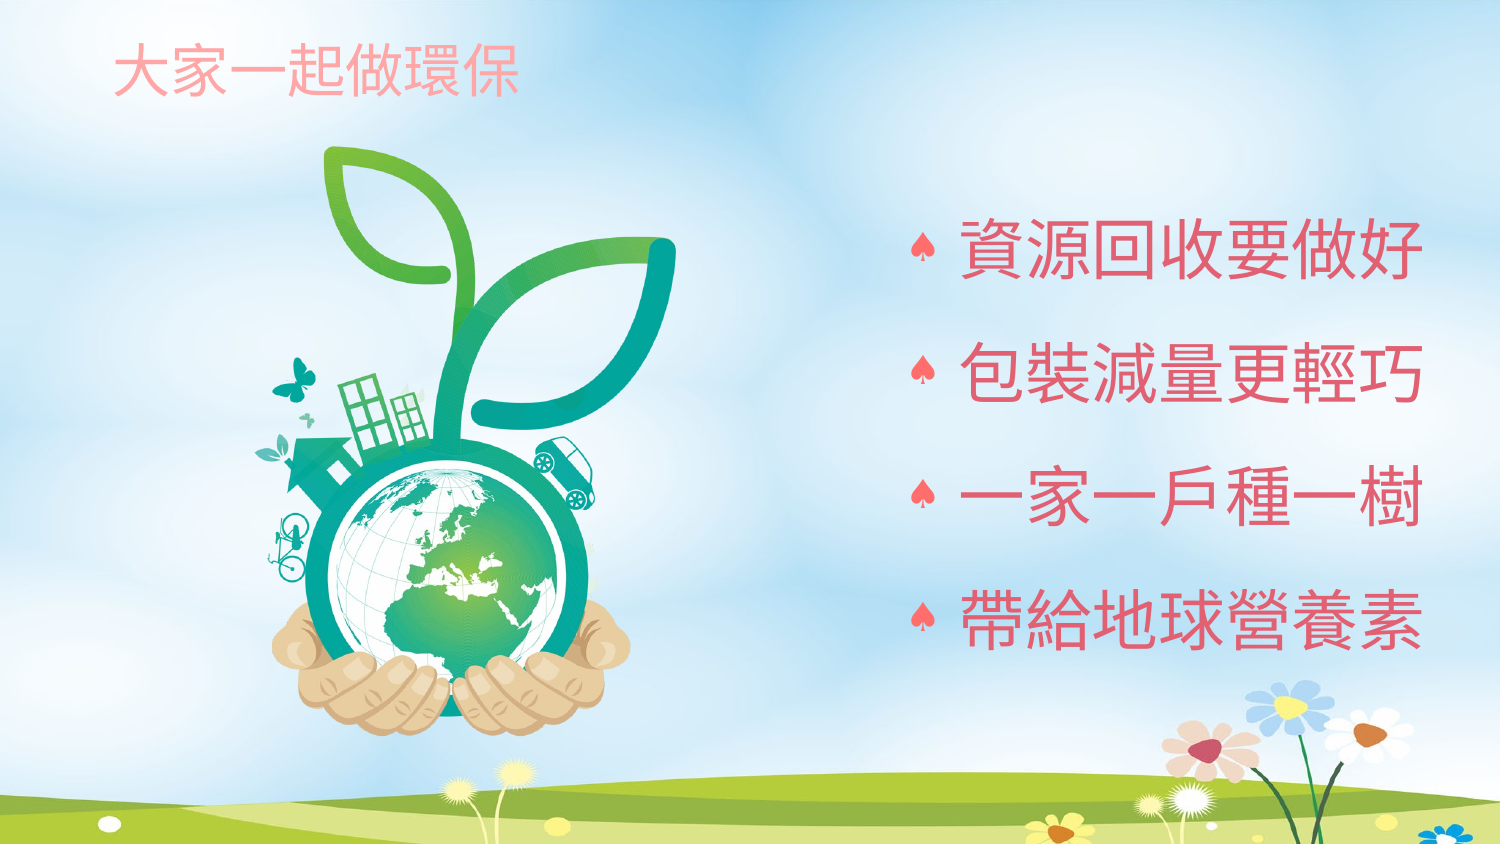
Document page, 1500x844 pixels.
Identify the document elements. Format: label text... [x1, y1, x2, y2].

list 資源回收要做好 包裝減量更輕巧 一家一戶種一樹 帶給地球營養素 [887, 197, 1449, 687]
picture [0, 0, 1500, 844]
title 大家一起做環保 [104, 41, 529, 178]
